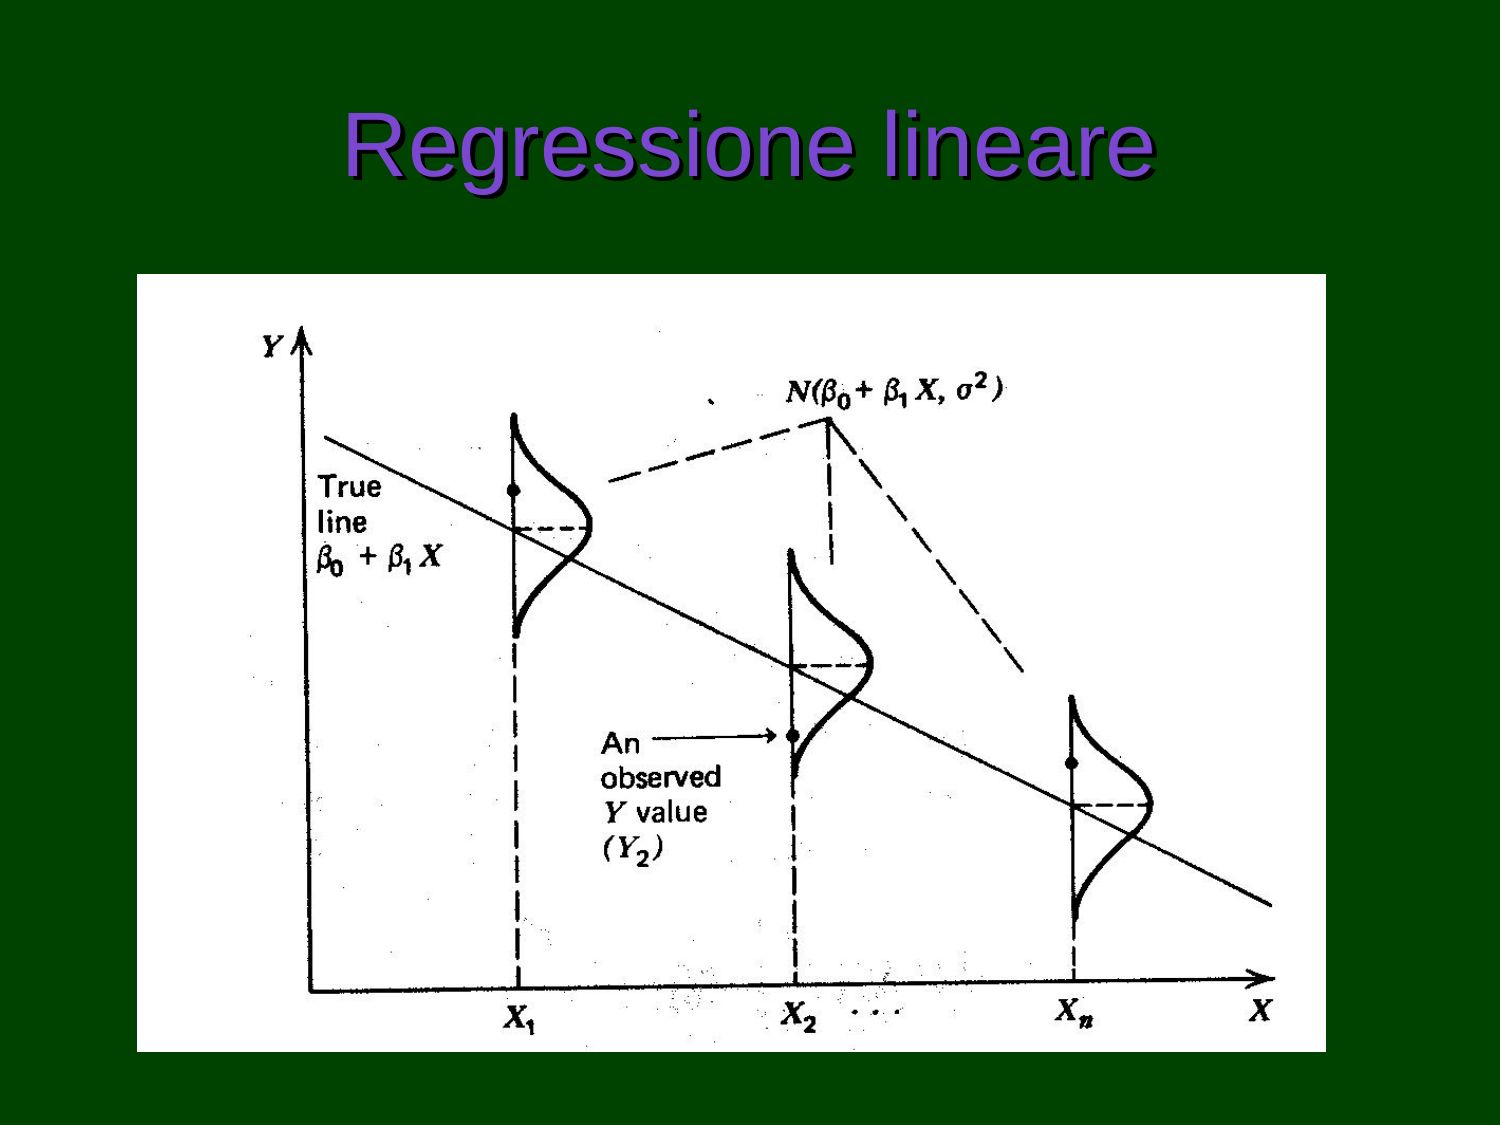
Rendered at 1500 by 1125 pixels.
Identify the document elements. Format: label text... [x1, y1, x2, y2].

picture [137, 274, 1326, 1052]
title Regressione lineare [75, 45, 1426, 234]
